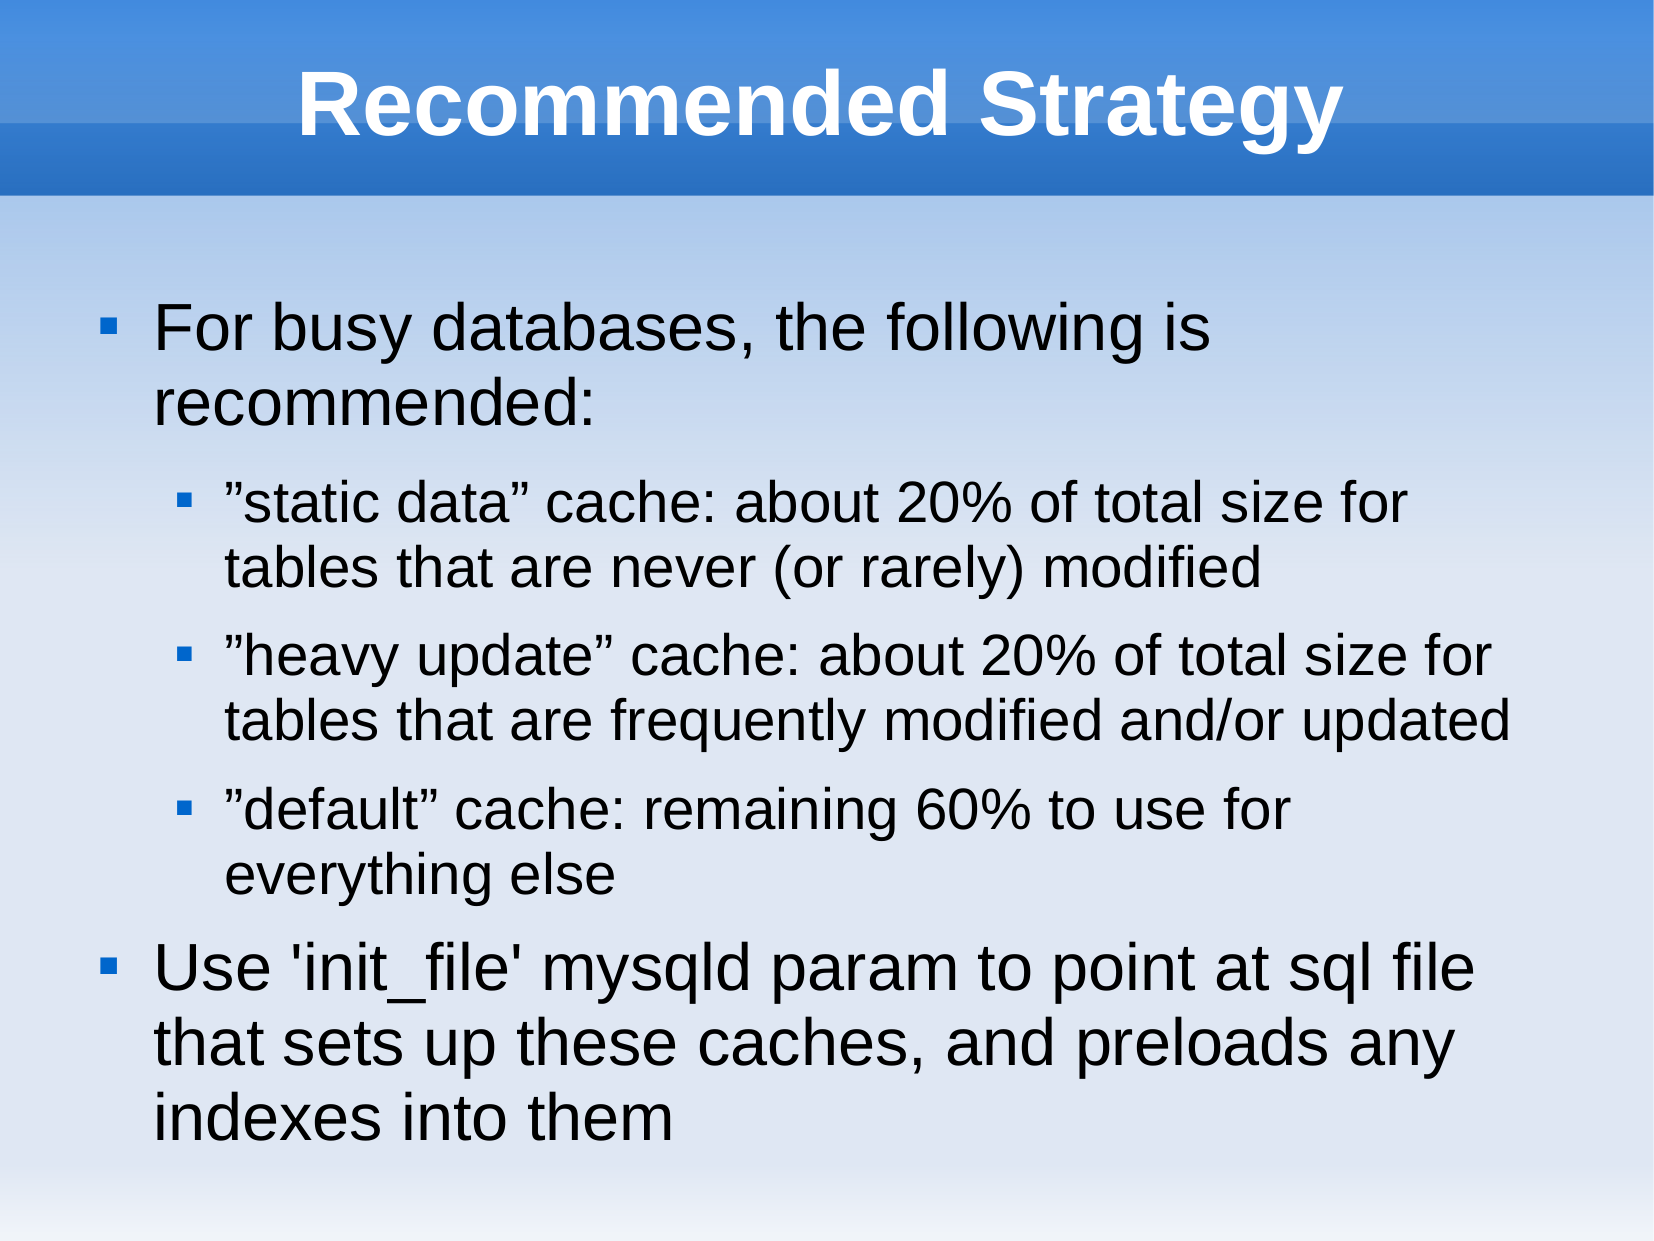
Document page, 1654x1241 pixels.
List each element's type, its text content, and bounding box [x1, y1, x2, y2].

list For busy databases, the following is recommended: ”static data” cache: about 20% of total size for tables that are never (or rarely) modified ”heavy update” cache: about 20% of total size for tables that are frequently modified and/or updated ”default” cache: remaining 60% to use for everything else Use 'init_file' mysqld param to point at sql file that sets up these caches, and preloads any indexes into them [82, 290, 1571, 1155]
picture [0, 0, 1654, 1241]
title Recommended Strategy [76, 0, 1565, 208]
